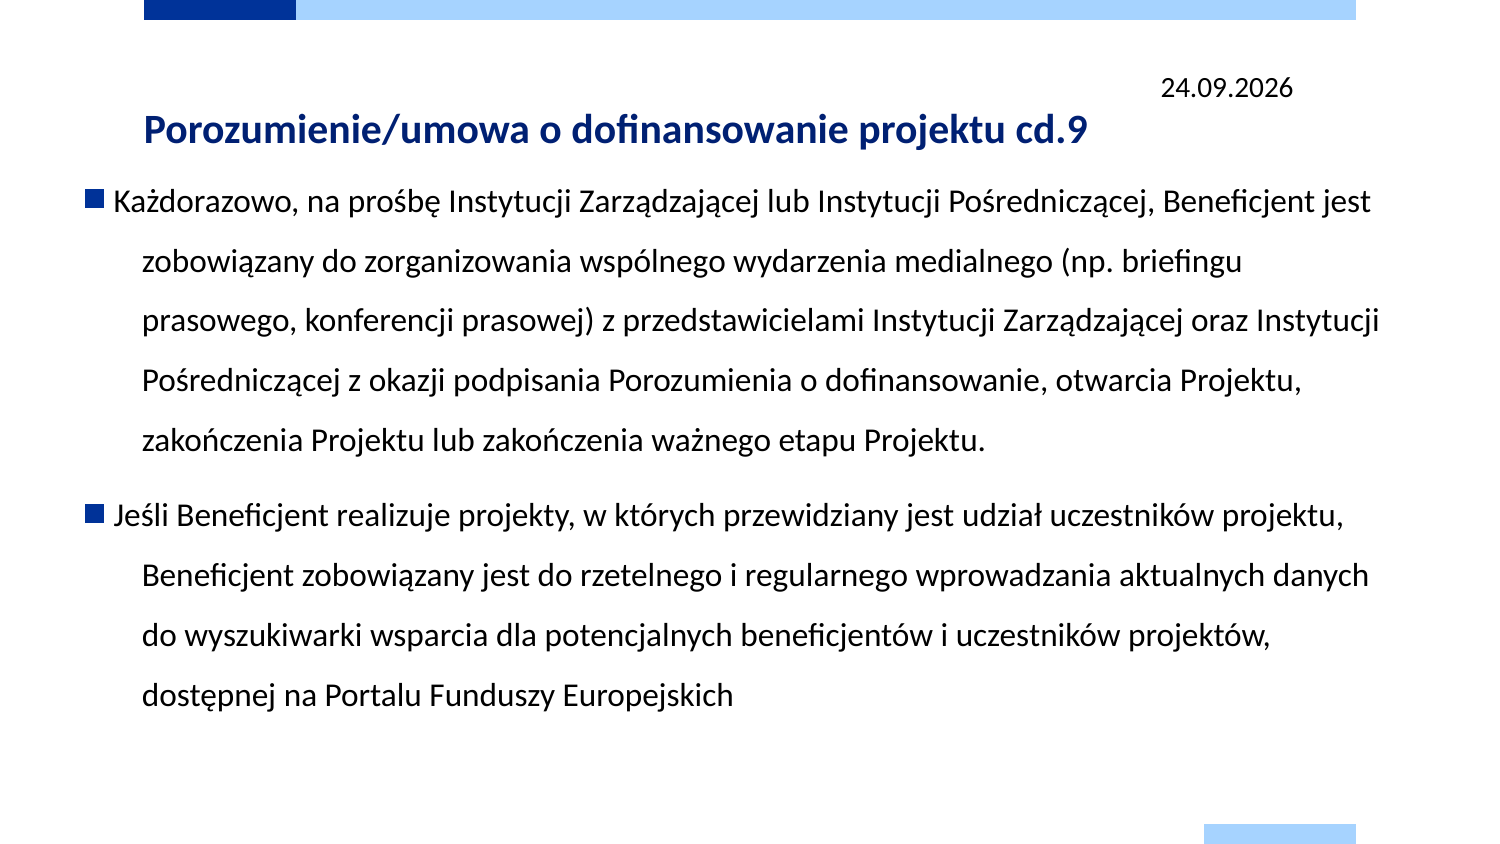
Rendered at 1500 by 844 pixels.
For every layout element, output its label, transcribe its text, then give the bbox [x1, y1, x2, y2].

title Porozumienie/umowa o dofinansowanie projektu cd.9 [143, 100, 1357, 159]
text_box 21.10.2024 [1145, 60, 1347, 102]
text_box Każdorazowo, na prośbę Instytucji Zarządzającej lub Instytucji Pośredniczącej, Beneficjent jest zobowiązany do zorganizowania wspólnego wydarzenia medialnego (np. briefingu prasowego, konferencji prasowej) z przedstawicielami Instytucji Zarządzającej oraz Instytucji Pośredniczącej z okazji podpisania Porozumienia o dofinansowanie, otwarcia Projektu, zakończenia Projektu lub zakończenia ważnego etapu Projektu. Jeśli Beneficjent realizuje projekty, w których przewidziany jest udział uczestników projektu, Beneficjent zobowiązany jest do rzetelnego i regularnego wprowadzania aktualnych danych do wyszukiwarki wsparcia dla potencjalnych beneficjentów i uczestników projektów, dostępnej na Portalu Funduszy Europejskich [85, 159, 1408, 824]
